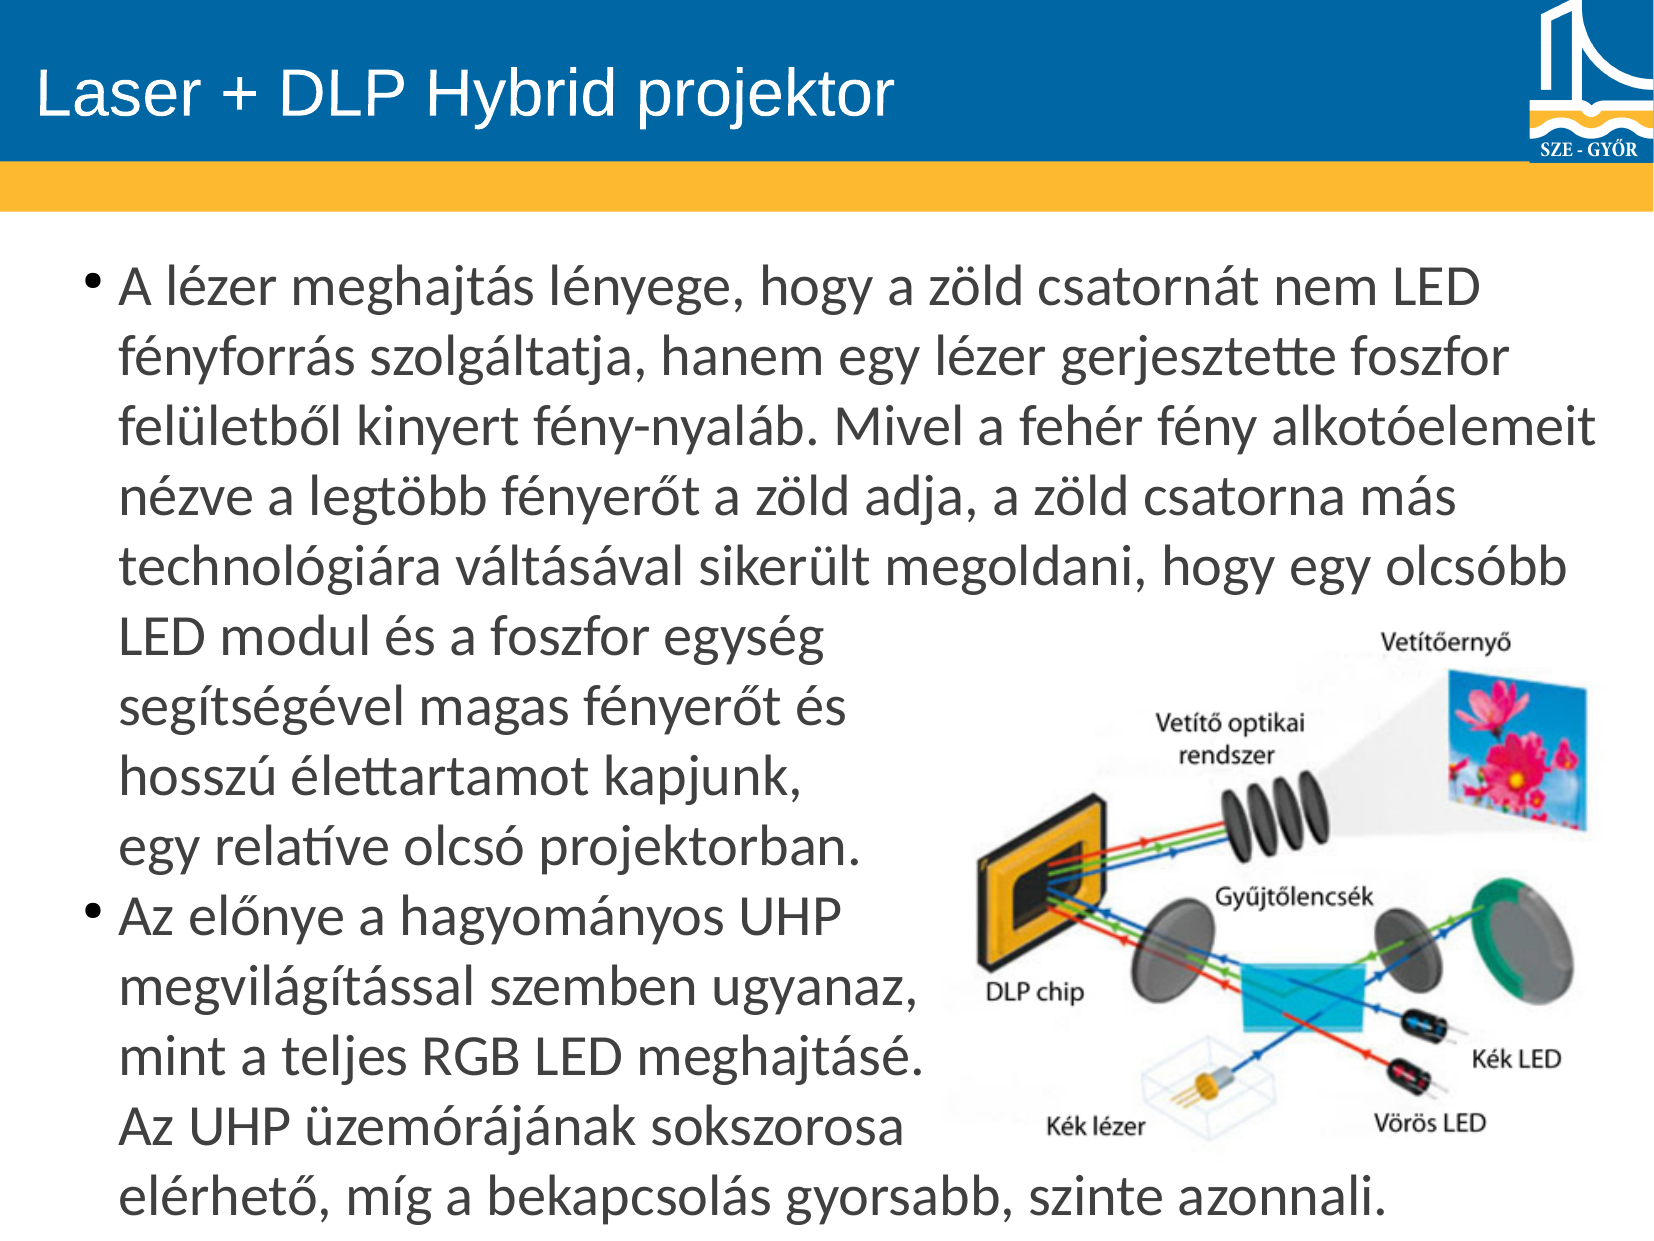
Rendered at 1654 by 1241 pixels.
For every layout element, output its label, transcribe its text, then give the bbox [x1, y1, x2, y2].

text_box A lézer meghajtás lényege, hogy a zöld csatornát nem LED fényforrás szolgáltatja, hanem egy lézer gerjesztette foszfor felületből kinyert fény-nyaláb. Mivel a fehér fény alkotóelemeit nézve a legtöbb fényerőt a zöld adja, a zöld csatorna más technológiára váltásával sikerült megoldani, hogy egy olcsóbb LED modul és a foszfor egység segítségével magas fényerőt és hosszú élettartamot kapjunk, egy relatíve olcsó projektorban. Az előnye a hagyományos UHP megvilágítással szemben ugyanaz, mint a teljes RGB LED meghajtásé. Az UHP üzemórájának sokszorosa elérhető, míg a bekapcsolás gyorsabb, szinte azonnali. [82, 247, 1605, 1198]
text_box Laser + DLP Hybrid projektor [34, 48, 1524, 144]
picture [1529, 0, 1654, 163]
picture [921, 614, 1630, 1164]
